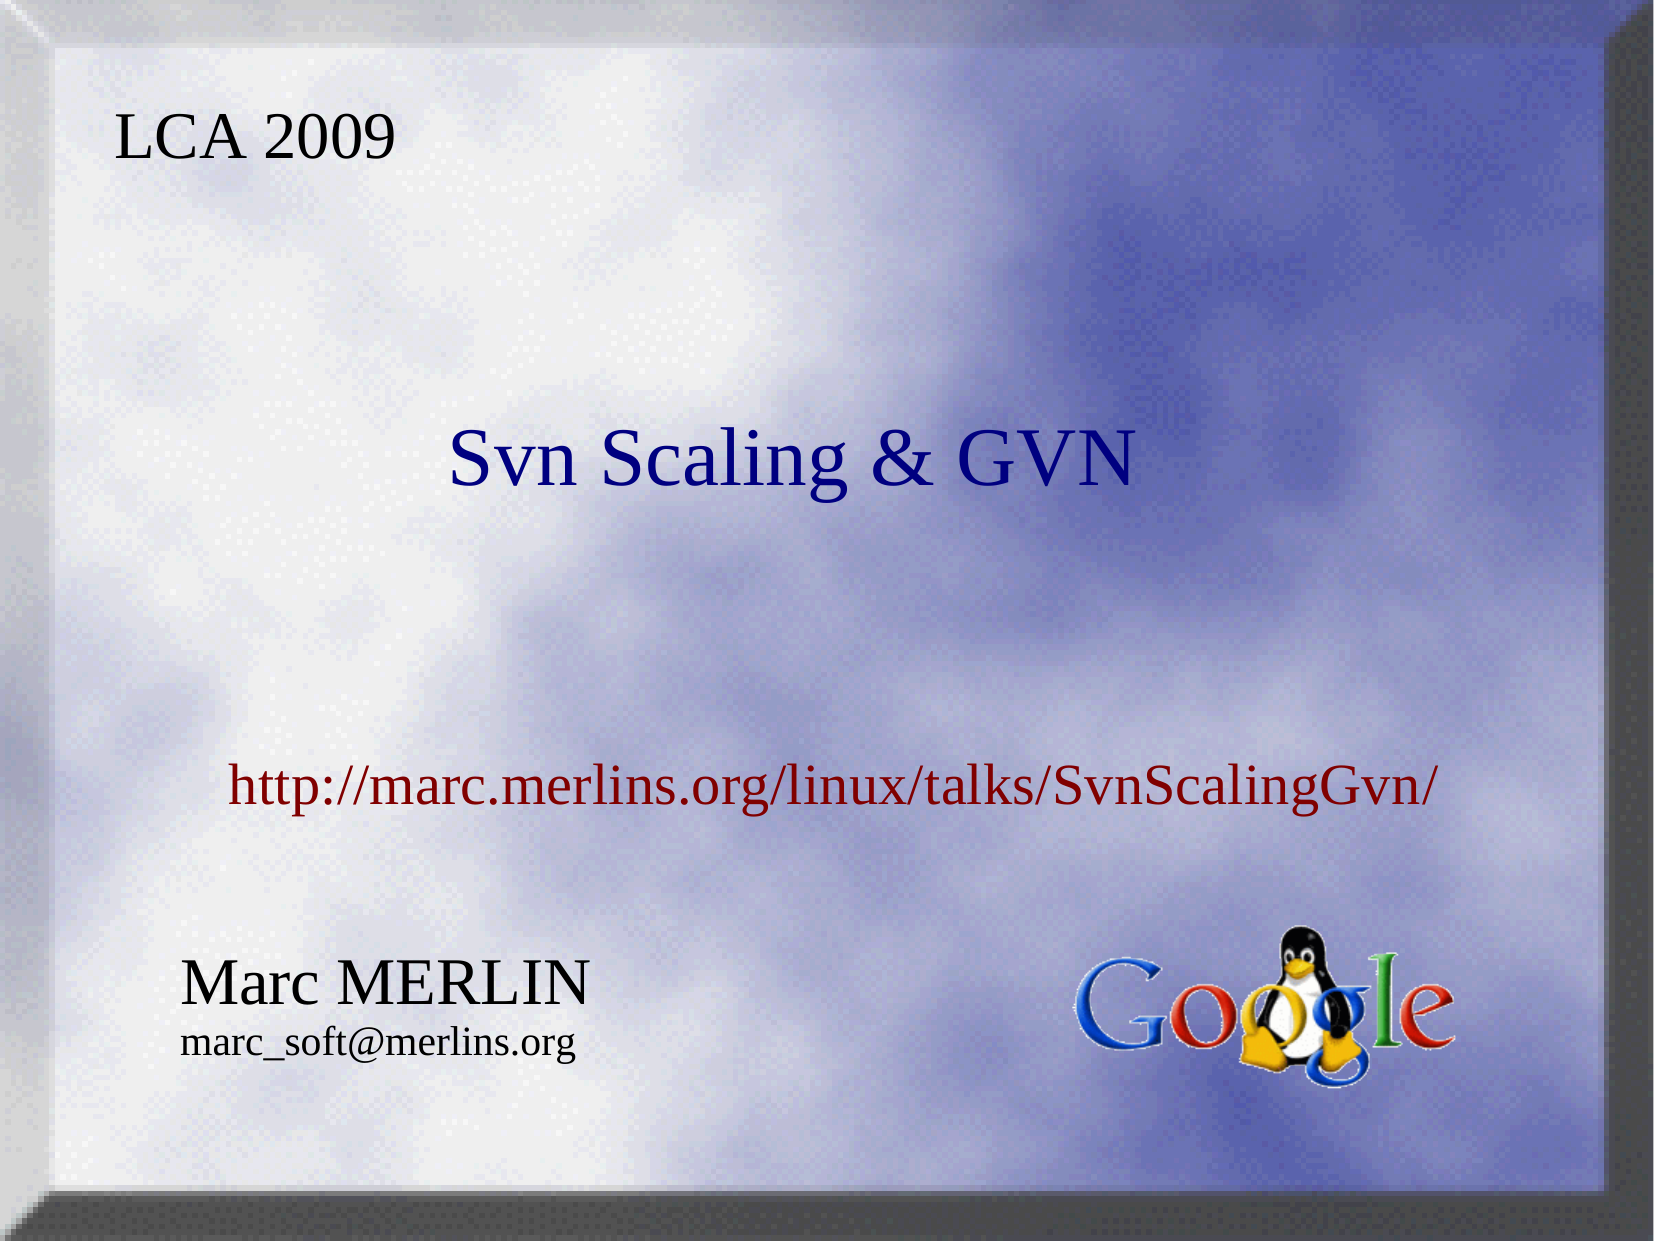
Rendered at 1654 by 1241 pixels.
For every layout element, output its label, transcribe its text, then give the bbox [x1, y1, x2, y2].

title http://marc.merlins.org/linux/talks/SvnScalingGvn/ [125, 727, 1543, 842]
picture [0, 0, 1654, 1241]
subtitle Marc MERLIN marc_soft@merlins.org [180, 944, 633, 1080]
text_box LCA 2009 [114, 99, 672, 189]
title Svn Scaling & GVN [337, 313, 1249, 601]
